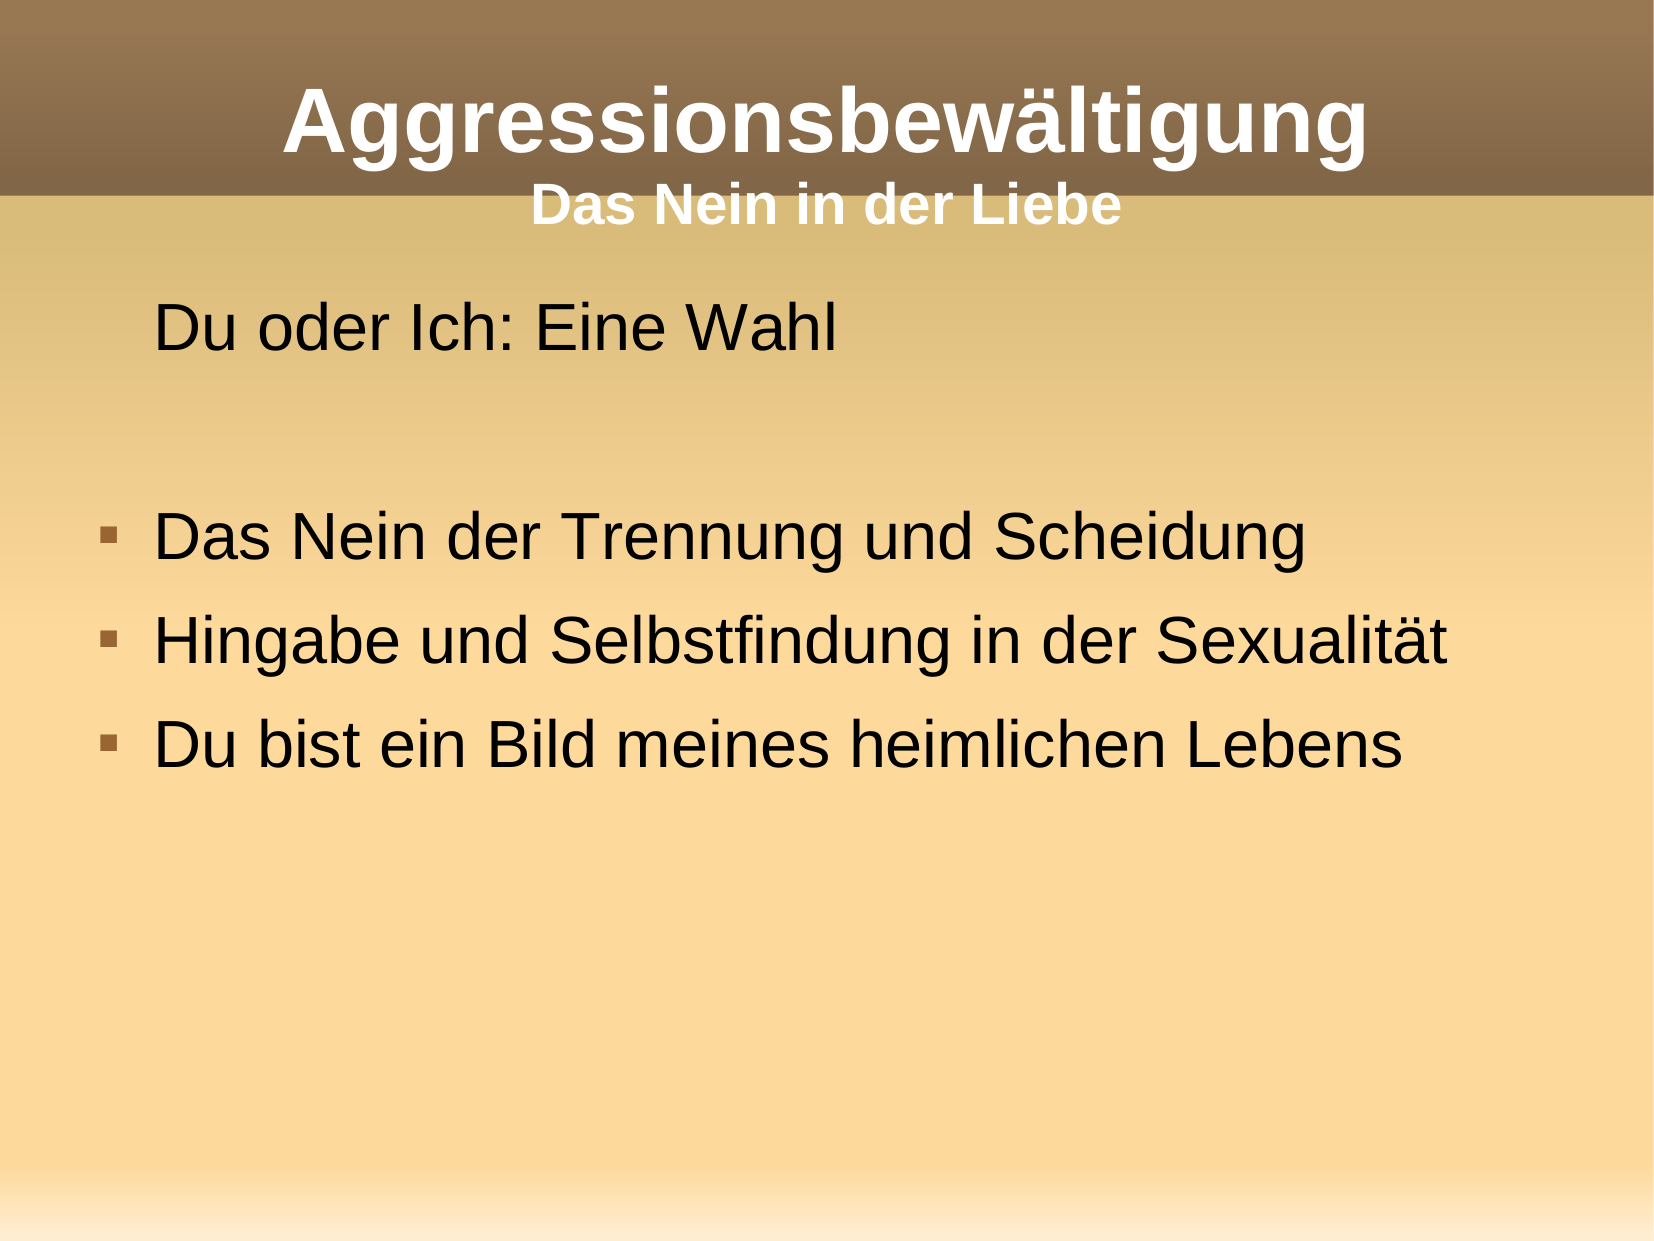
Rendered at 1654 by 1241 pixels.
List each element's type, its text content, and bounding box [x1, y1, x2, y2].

list Du oder Ich: Eine Wahl Das Nein der Trennung und Scheidung Hingabe und Selbstfindung in der Sexualität Du bist ein Bild meines heimlichen Lebens [82, 290, 1571, 1109]
picture [0, 0, 1654, 1241]
title Aggressionsbewältigung Das Nein in der Liebe [82, 56, 1571, 250]
